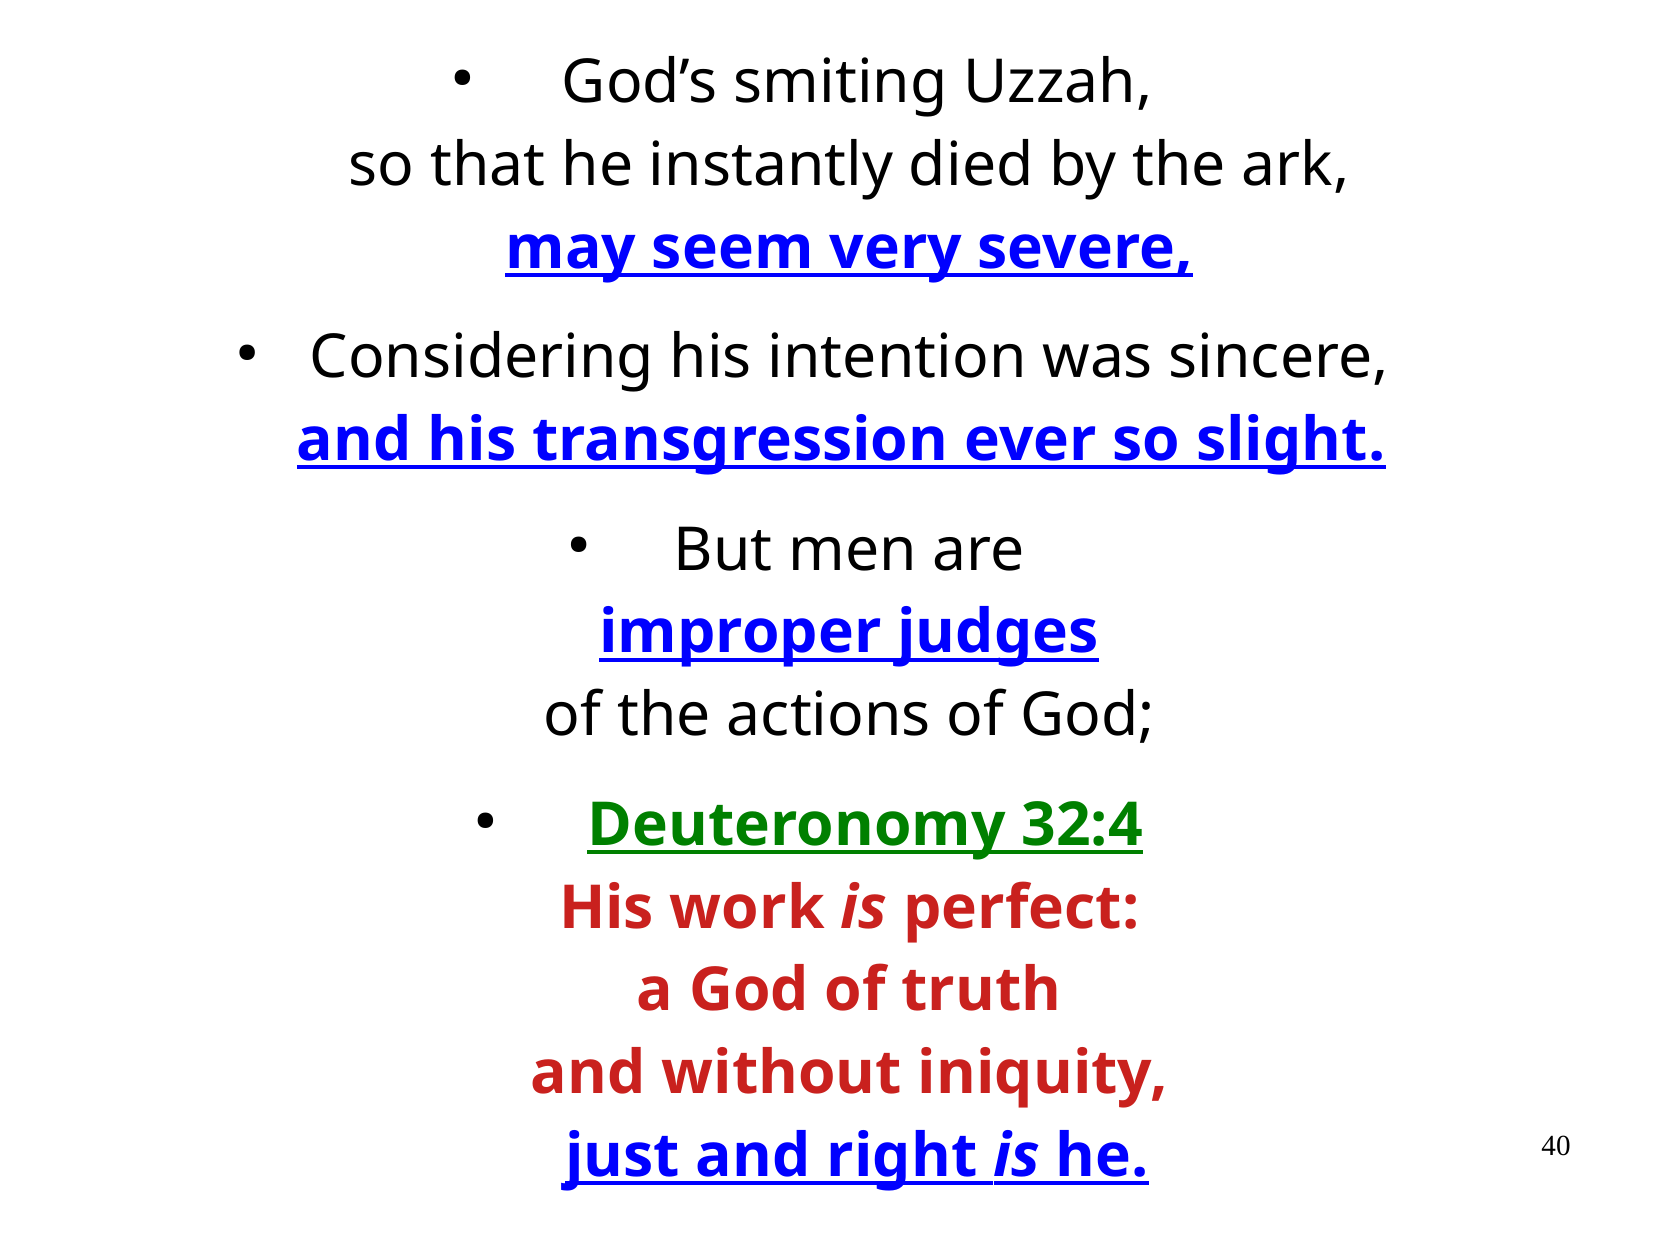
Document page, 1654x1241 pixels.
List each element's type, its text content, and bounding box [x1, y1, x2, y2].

list God’s smiting Uzzah, so that he instantly died by the ark, may seem very severe, Considering his intention was sincere, and his transgression ever so slight. But men are improper judges of the actions of God; Deuteronomy 32:4 His work is perfect: a God of truth and without iniquity, just and right is he. [37, 37, 1613, 1201]
